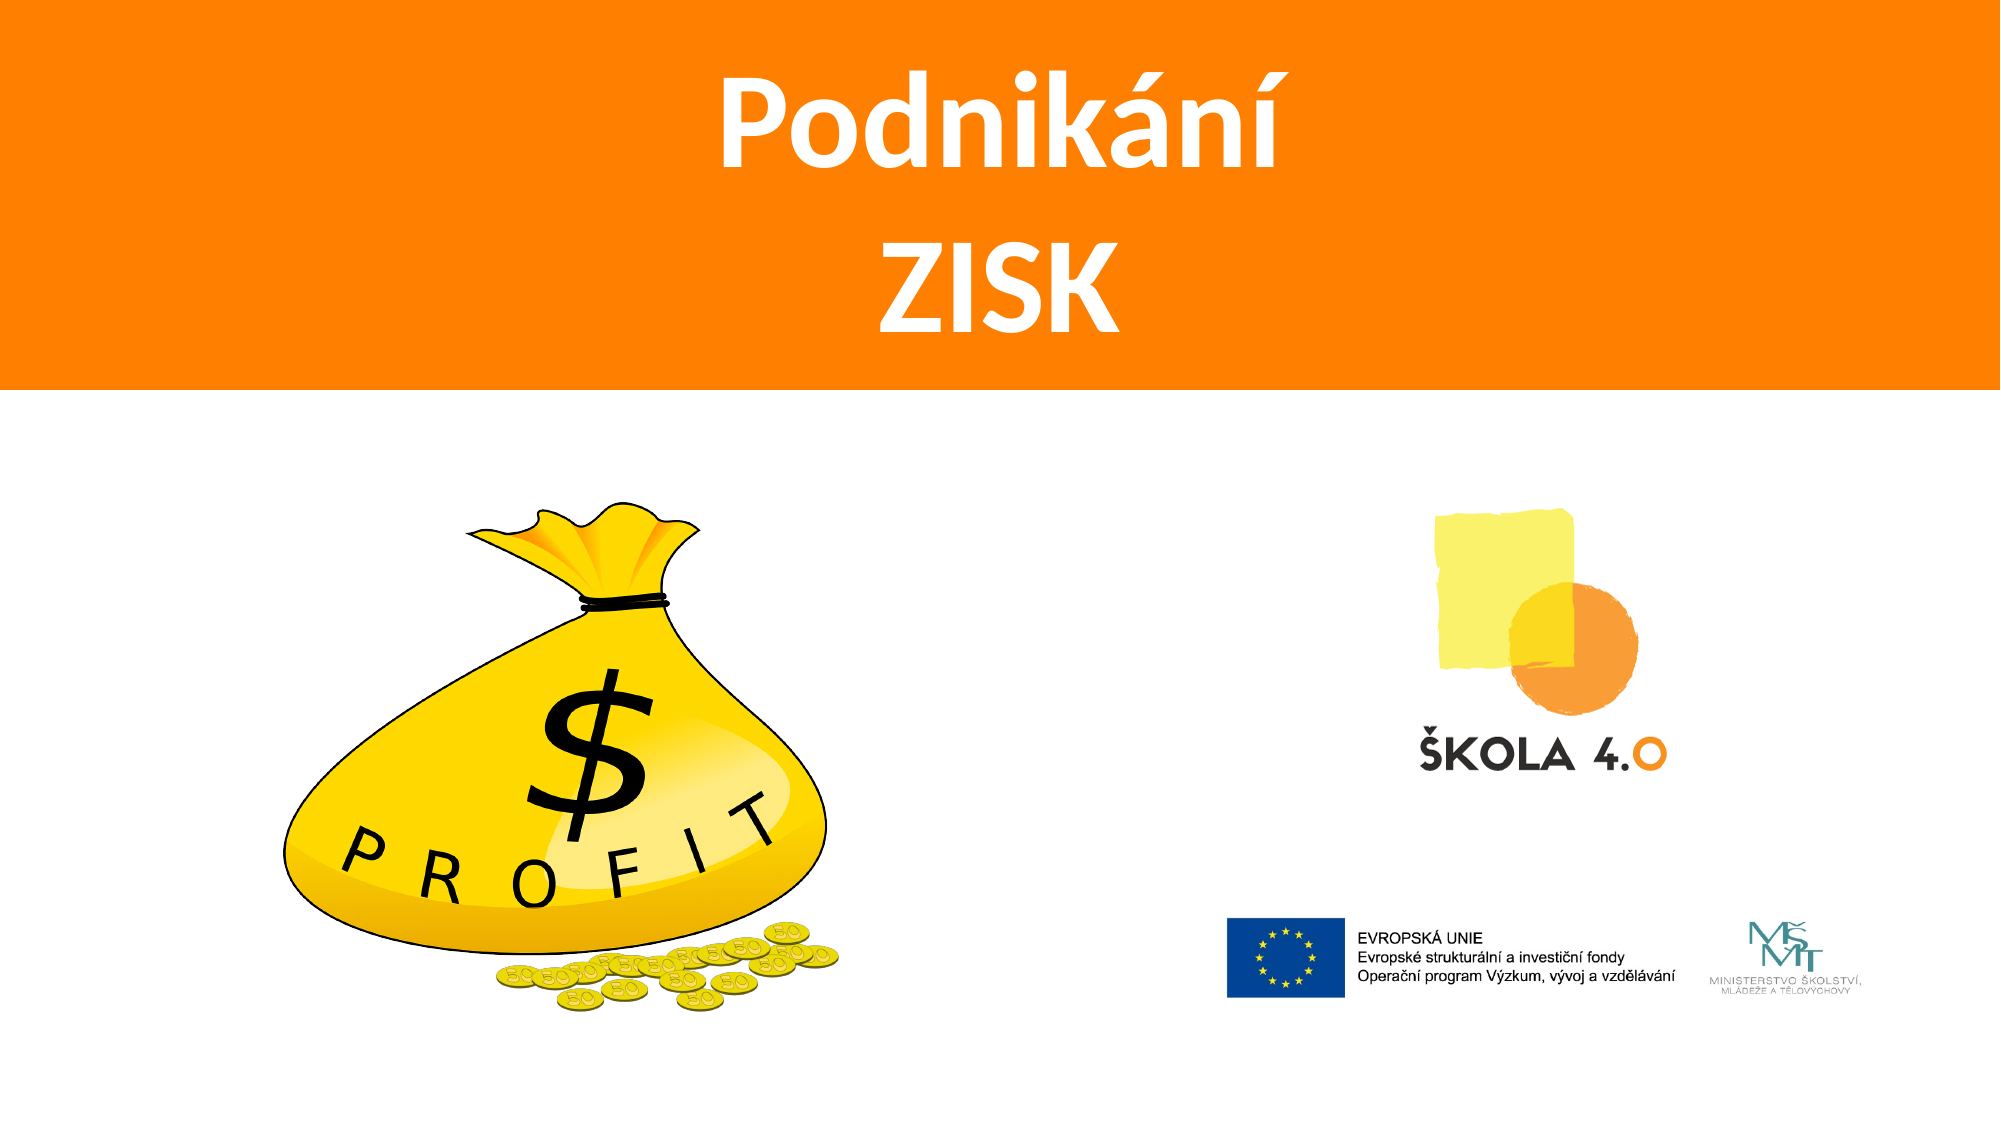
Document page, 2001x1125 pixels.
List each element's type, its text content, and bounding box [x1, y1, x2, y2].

picture [1187, 878, 1900, 1037]
picture [283, 502, 839, 1012]
picture [1346, 444, 1741, 835]
text_box Podnikání ZISK [0, 0, 2000, 390]
